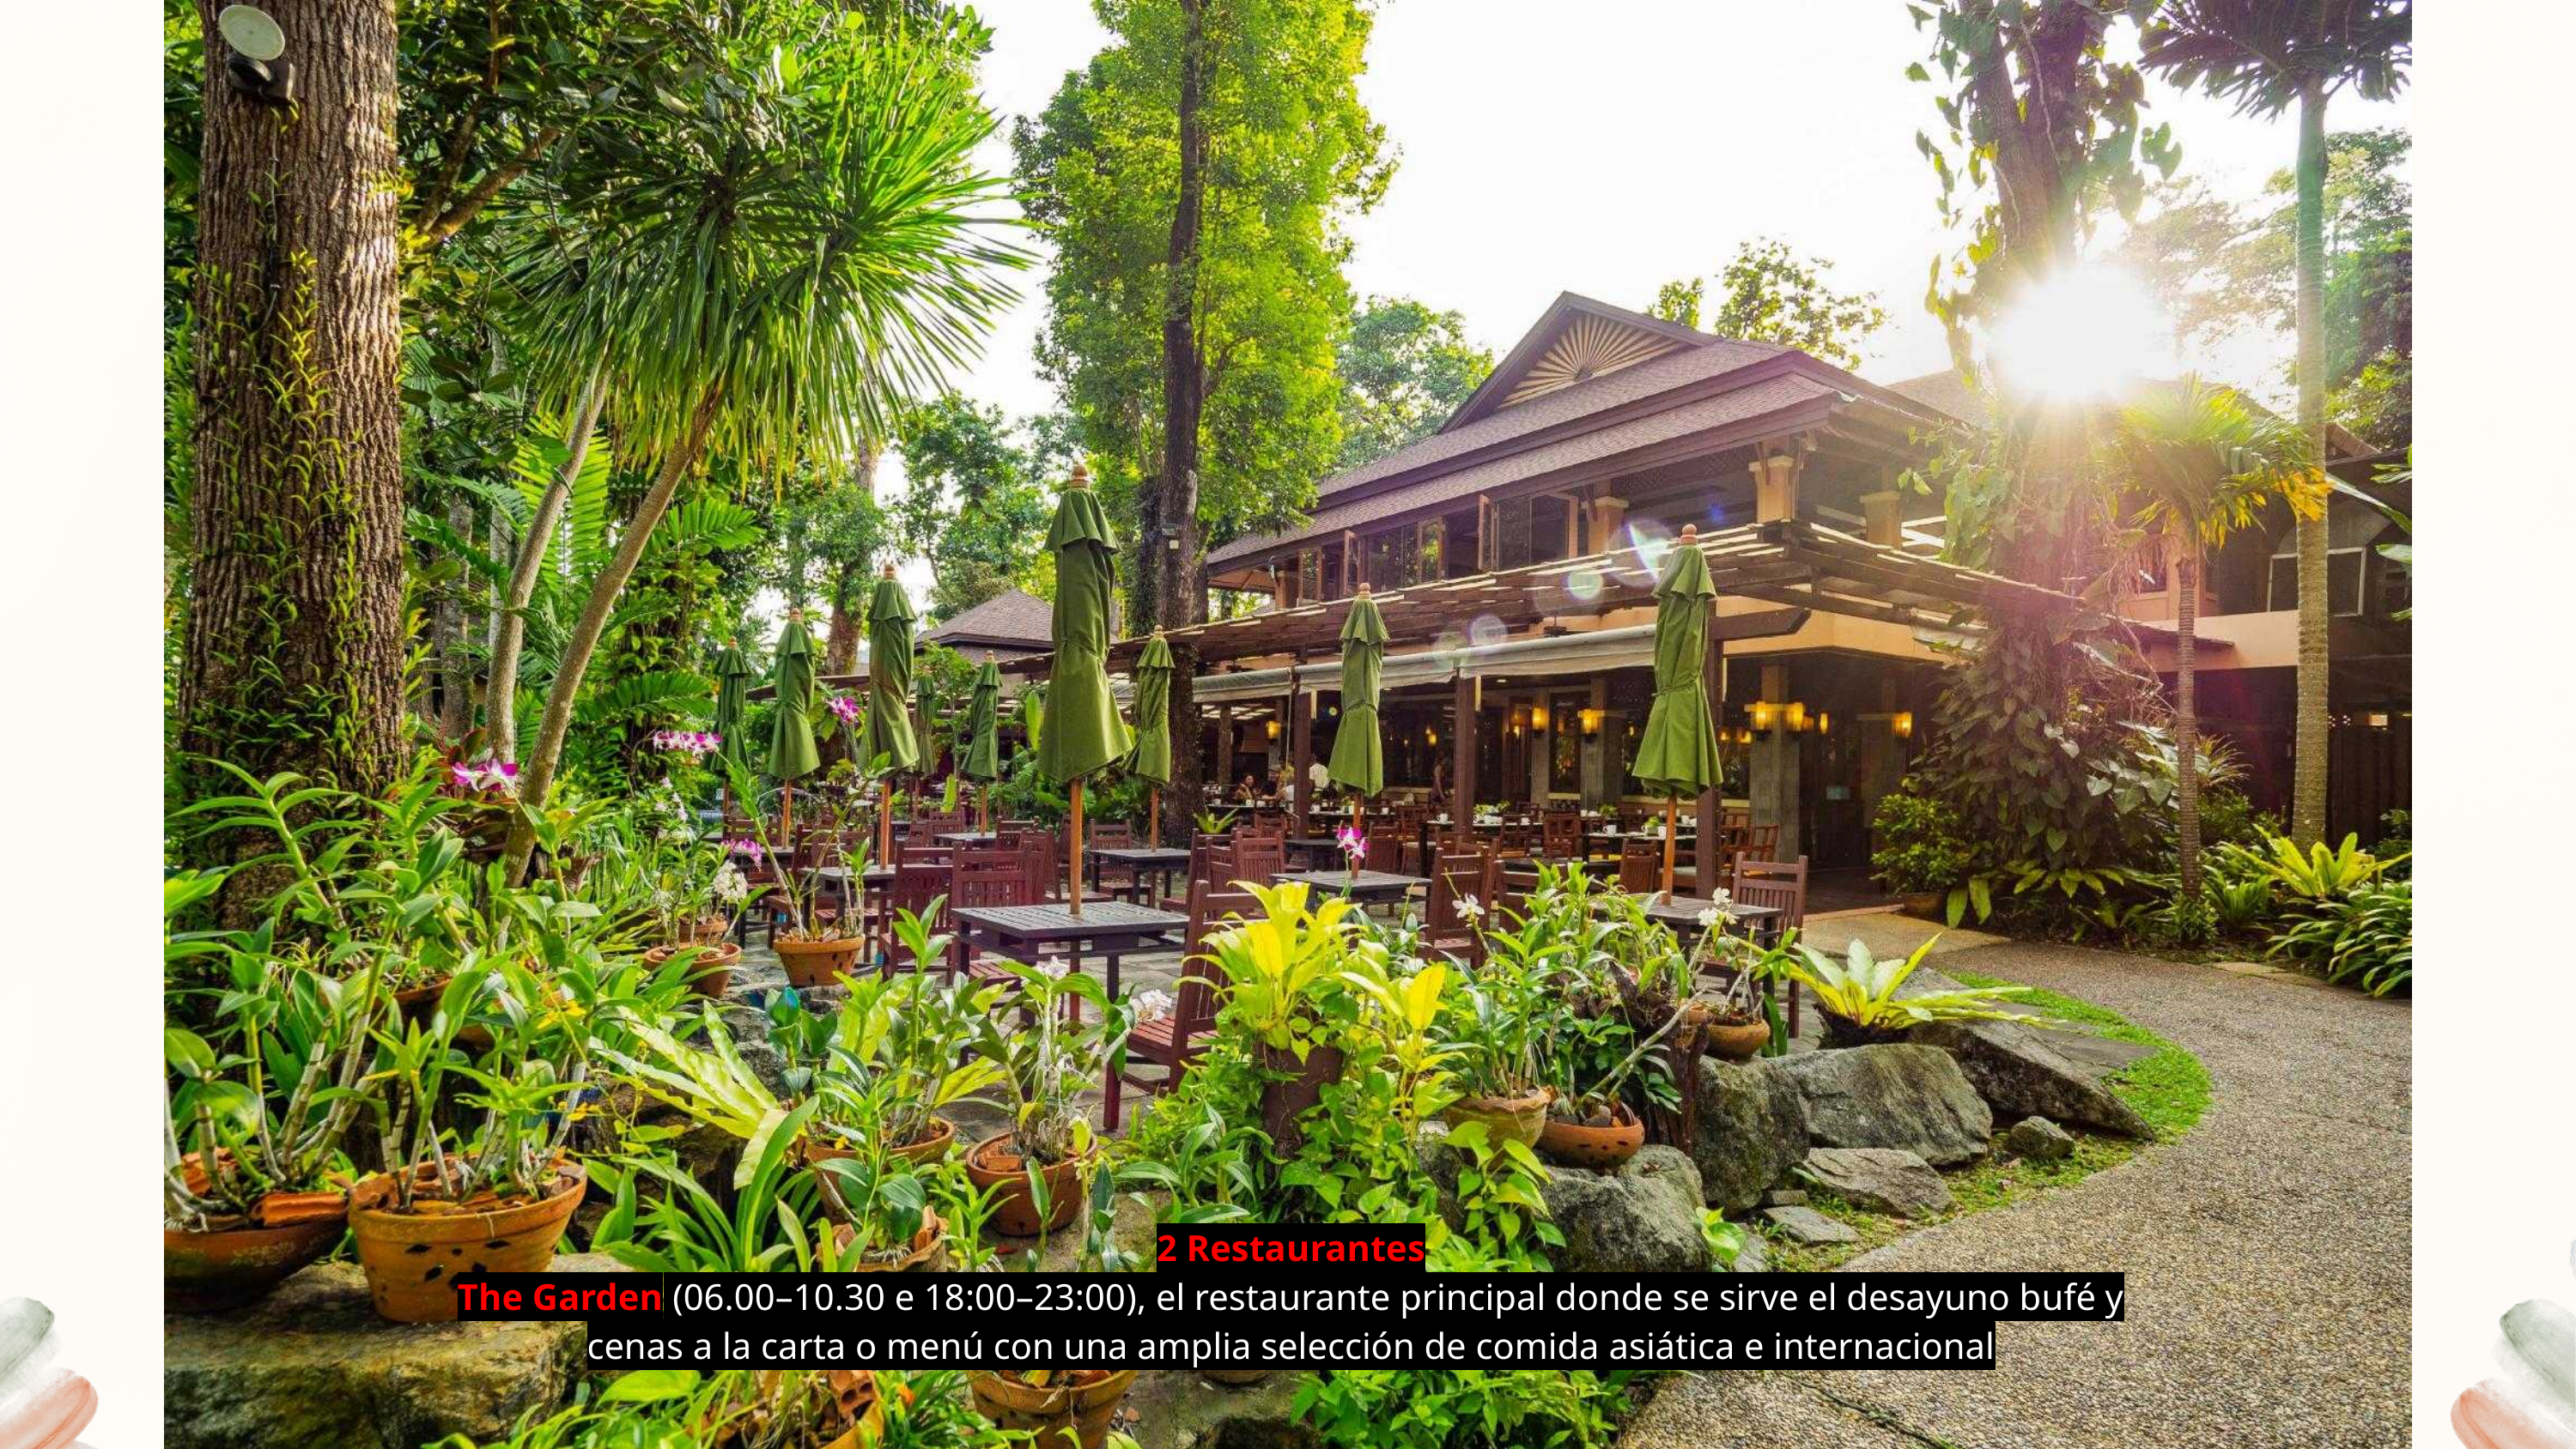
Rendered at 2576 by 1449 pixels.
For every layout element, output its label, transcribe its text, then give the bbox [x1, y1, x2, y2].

text_box 2 Restaurantes The Garden (06.00–10.30 e 18:00–23:00), el restaurante principal donde se sirve el desayuno bufé y cenas a la carta o menú con una amplia selección de comida asiática e internacional [411, 1216, 2171, 1337]
picture [0, 0, 2576, 1449]
